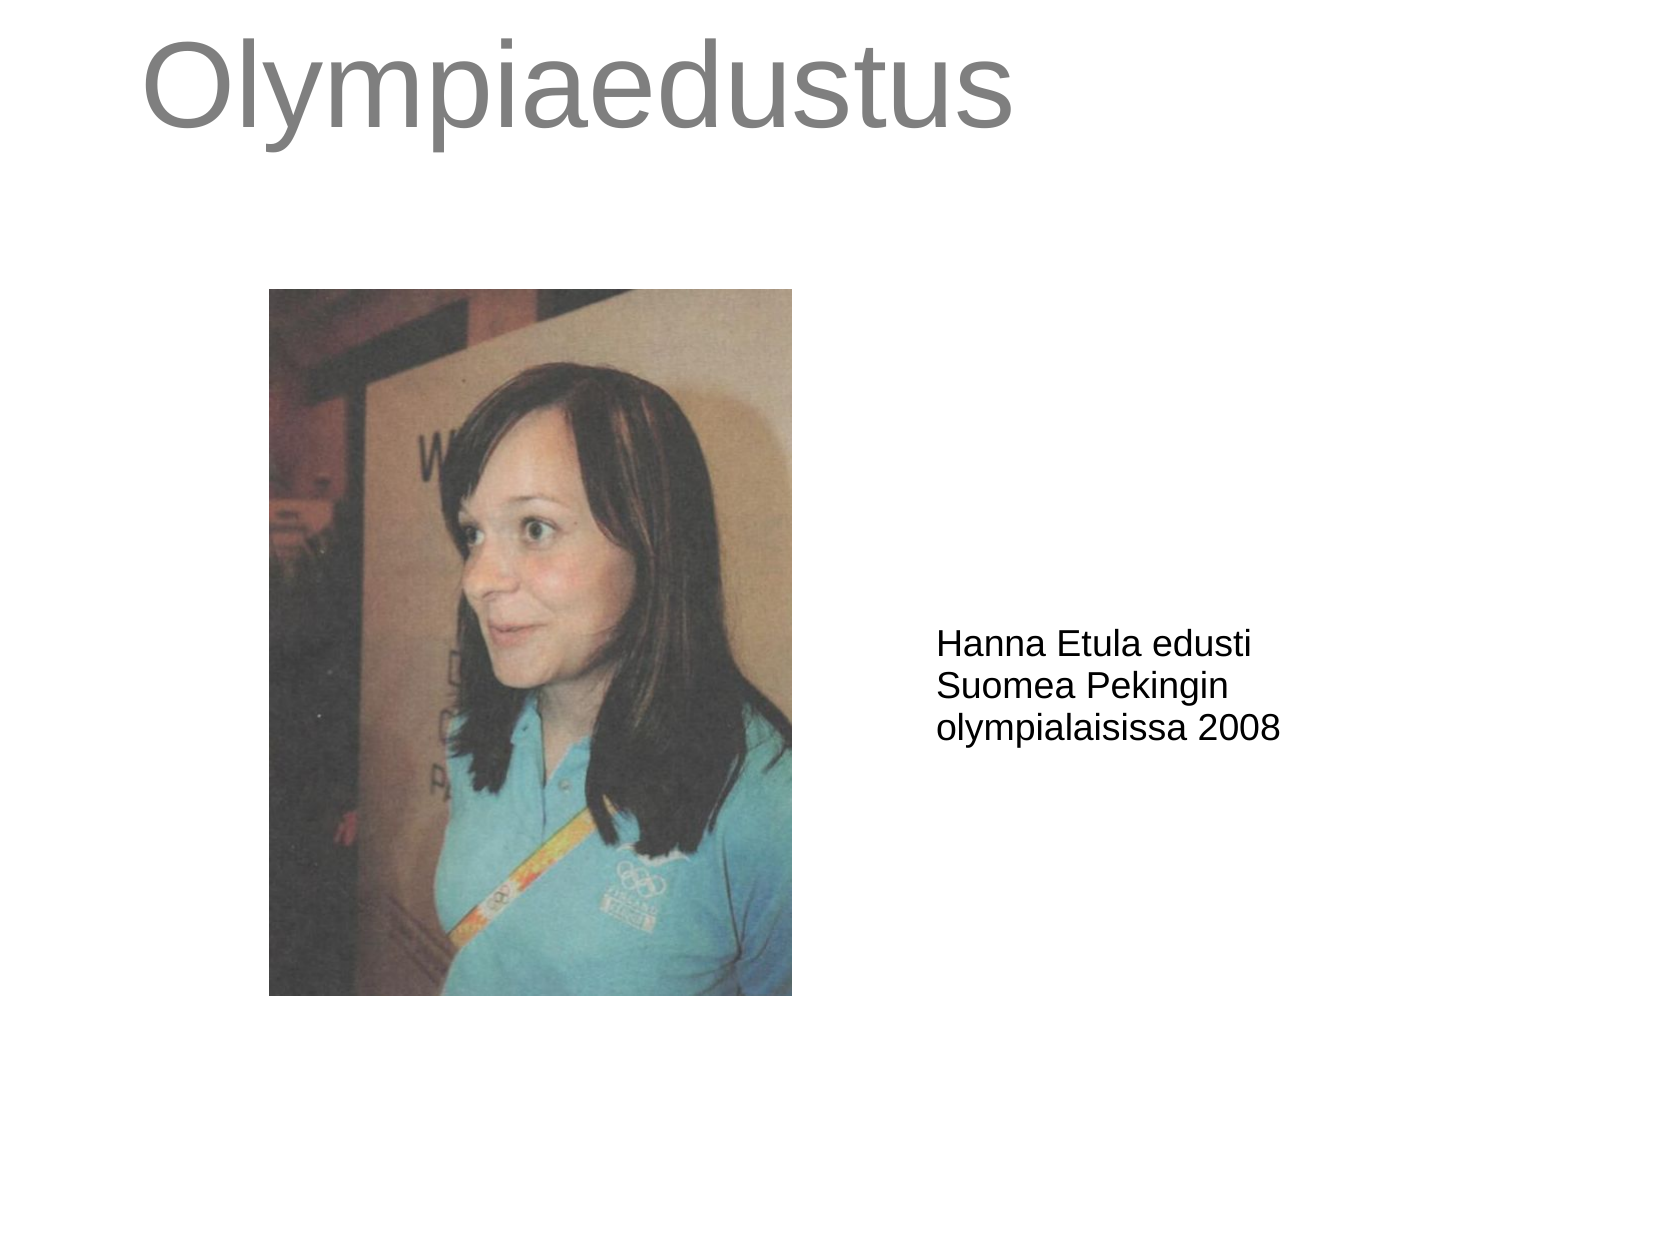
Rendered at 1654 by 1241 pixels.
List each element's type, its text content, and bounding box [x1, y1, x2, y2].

title Olympiaedustus [82, 5, 1075, 166]
picture [269, 289, 792, 996]
text_box Hanna Etula edusti Suomea Pekingin olympialaisissa 2008 [921, 615, 1394, 756]
